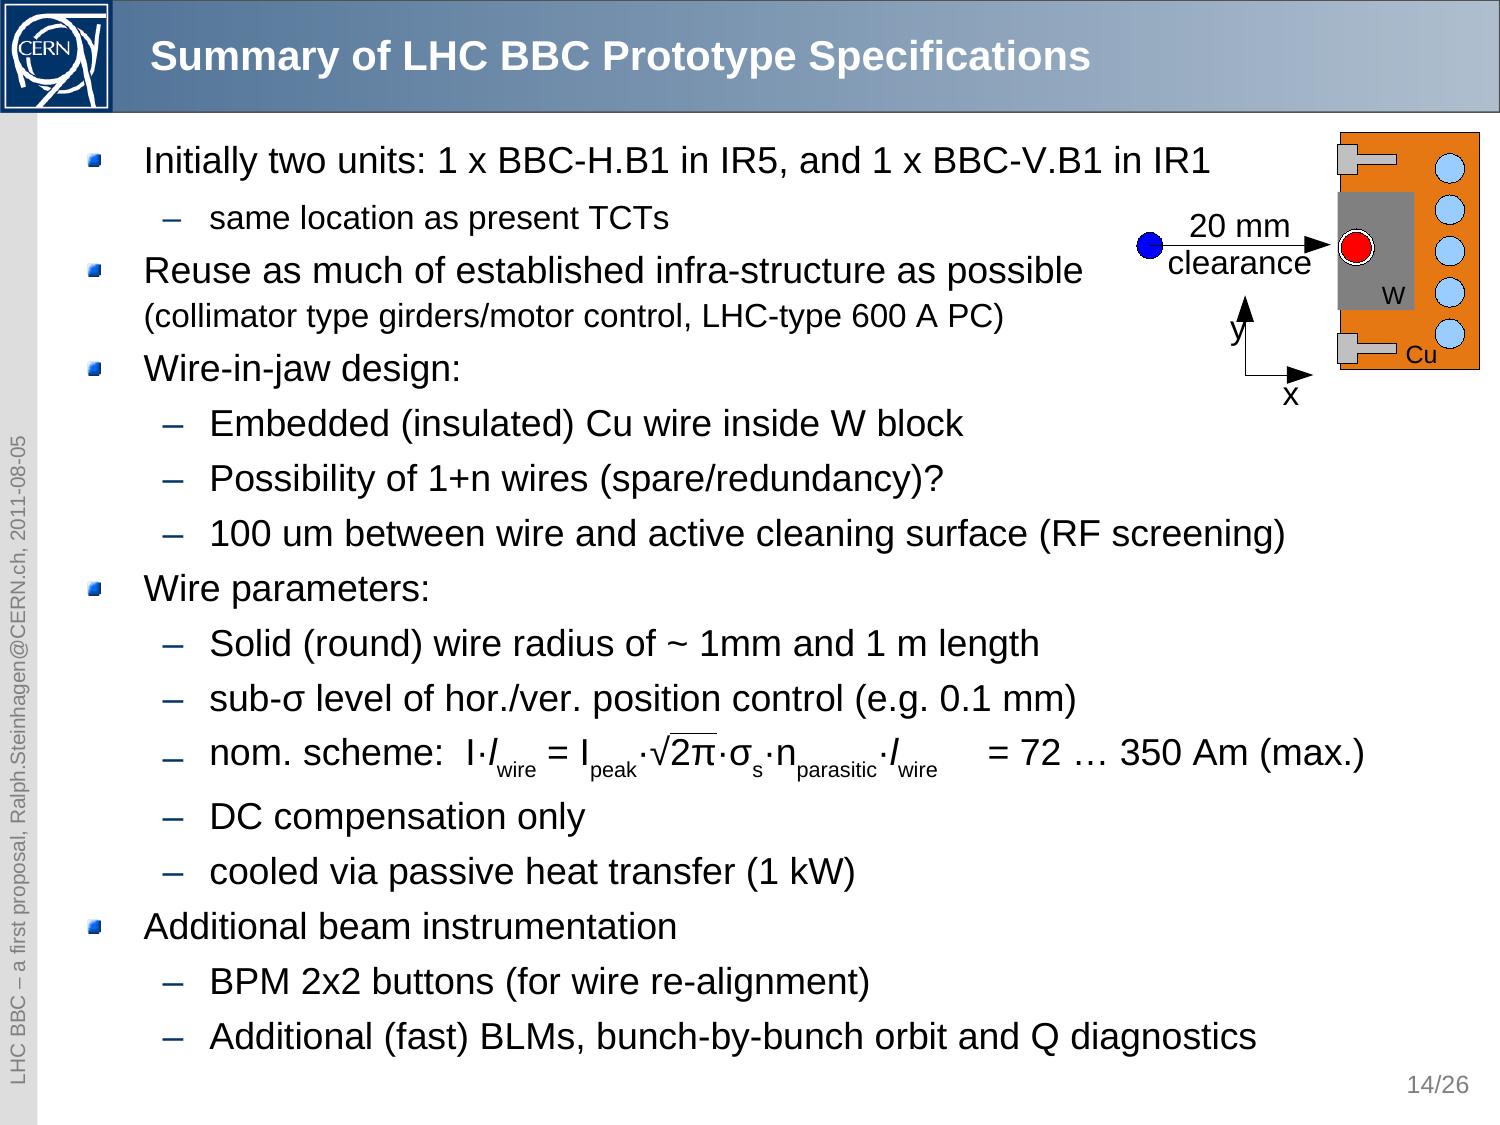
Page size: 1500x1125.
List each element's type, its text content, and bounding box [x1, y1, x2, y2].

text_box y [1215, 302, 1262, 354]
picture [0, 0, 113, 113]
list Initially two units: 1 x BBC-H.B1 in IR5, and 1 x BBC-V.B1 in IR1 same location as present TCTs Reuse as much of established infra-structure as possible (collimator type girders/motor control, LHC-type 600 A PC) Wire-in-jaw design: Embedded (insulated) Cu wire inside W block Possibility of 1+n wires (spare/redundancy)? 100 um between wire and active cleaning surface (RF screening) Wire parameters: Solid (round) wire radius of ~ 1mm and 1 m length sub-σ level of hor./ver. position control (e.g. 0.1 mm) nom. scheme: I·lwire = Ipeak·√2π·σs·nparasitic·lwire = 72 … 350 Am (max.) DC compensation only cooled via passive heat transfer (1 kW) Additional beam instrumentation BPM 2x2 buttons (for wire re-alignment) Additional (fast) BLMs, bunch-by-bunch orbit and Q diagnostics [87, 137, 1438, 1058]
text_box [1337, 132, 1480, 370]
title Summary of LHC BBC Prototype Specifications [150, 0, 1201, 113]
text_box W [1367, 274, 1422, 318]
text_box x [1267, 368, 1314, 421]
text_box [1136, 232, 1163, 259]
text_box Cu [1390, 333, 1453, 377]
